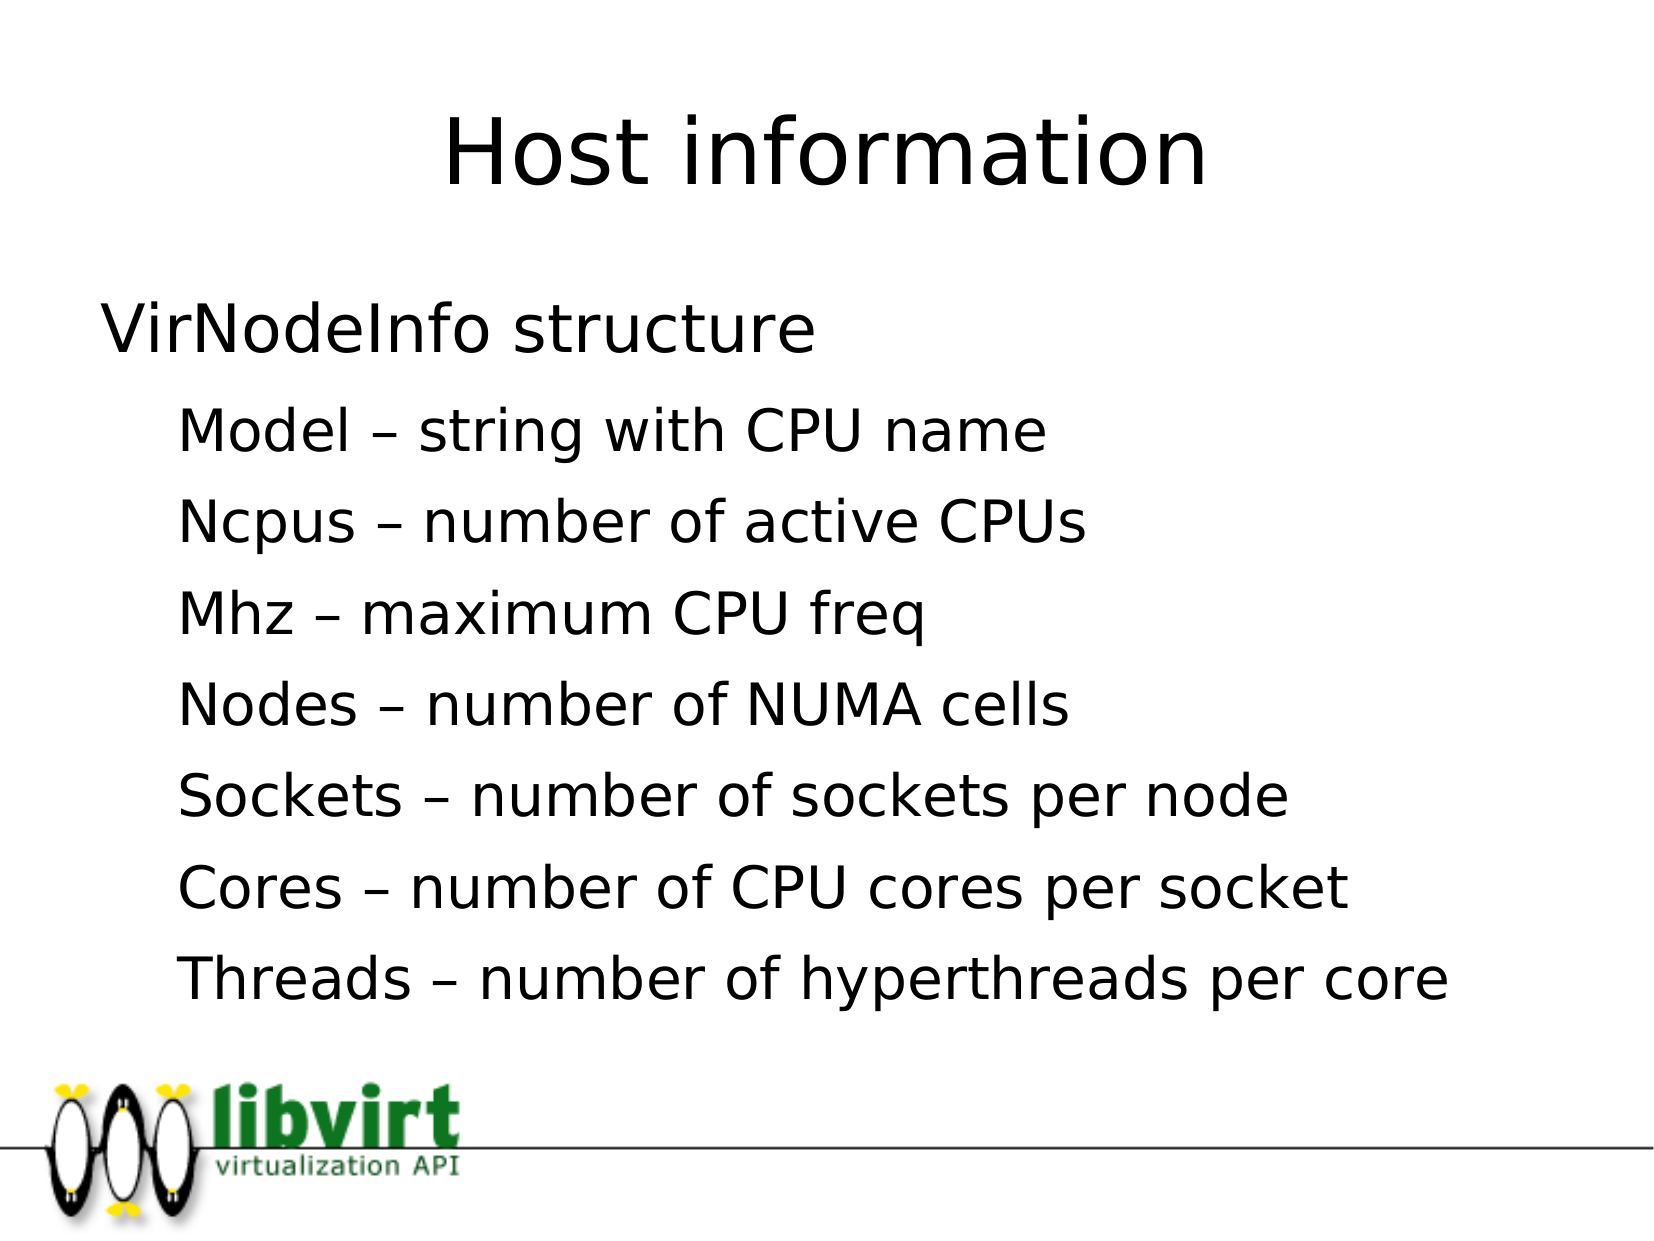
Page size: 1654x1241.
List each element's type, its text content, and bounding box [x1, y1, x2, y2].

title Host information [82, 49, 1571, 257]
list VirNodeInfo structure Model – string with CPU name Ncpus – number of active CPUs Mhz – maximum CPU freq Nodes – number of NUMA cells Sockets – number of sockets per node Cores – number of CPU cores per socket Threads – number of hyperthreads per core [82, 290, 1571, 1076]
picture [0, 1076, 1654, 1241]
